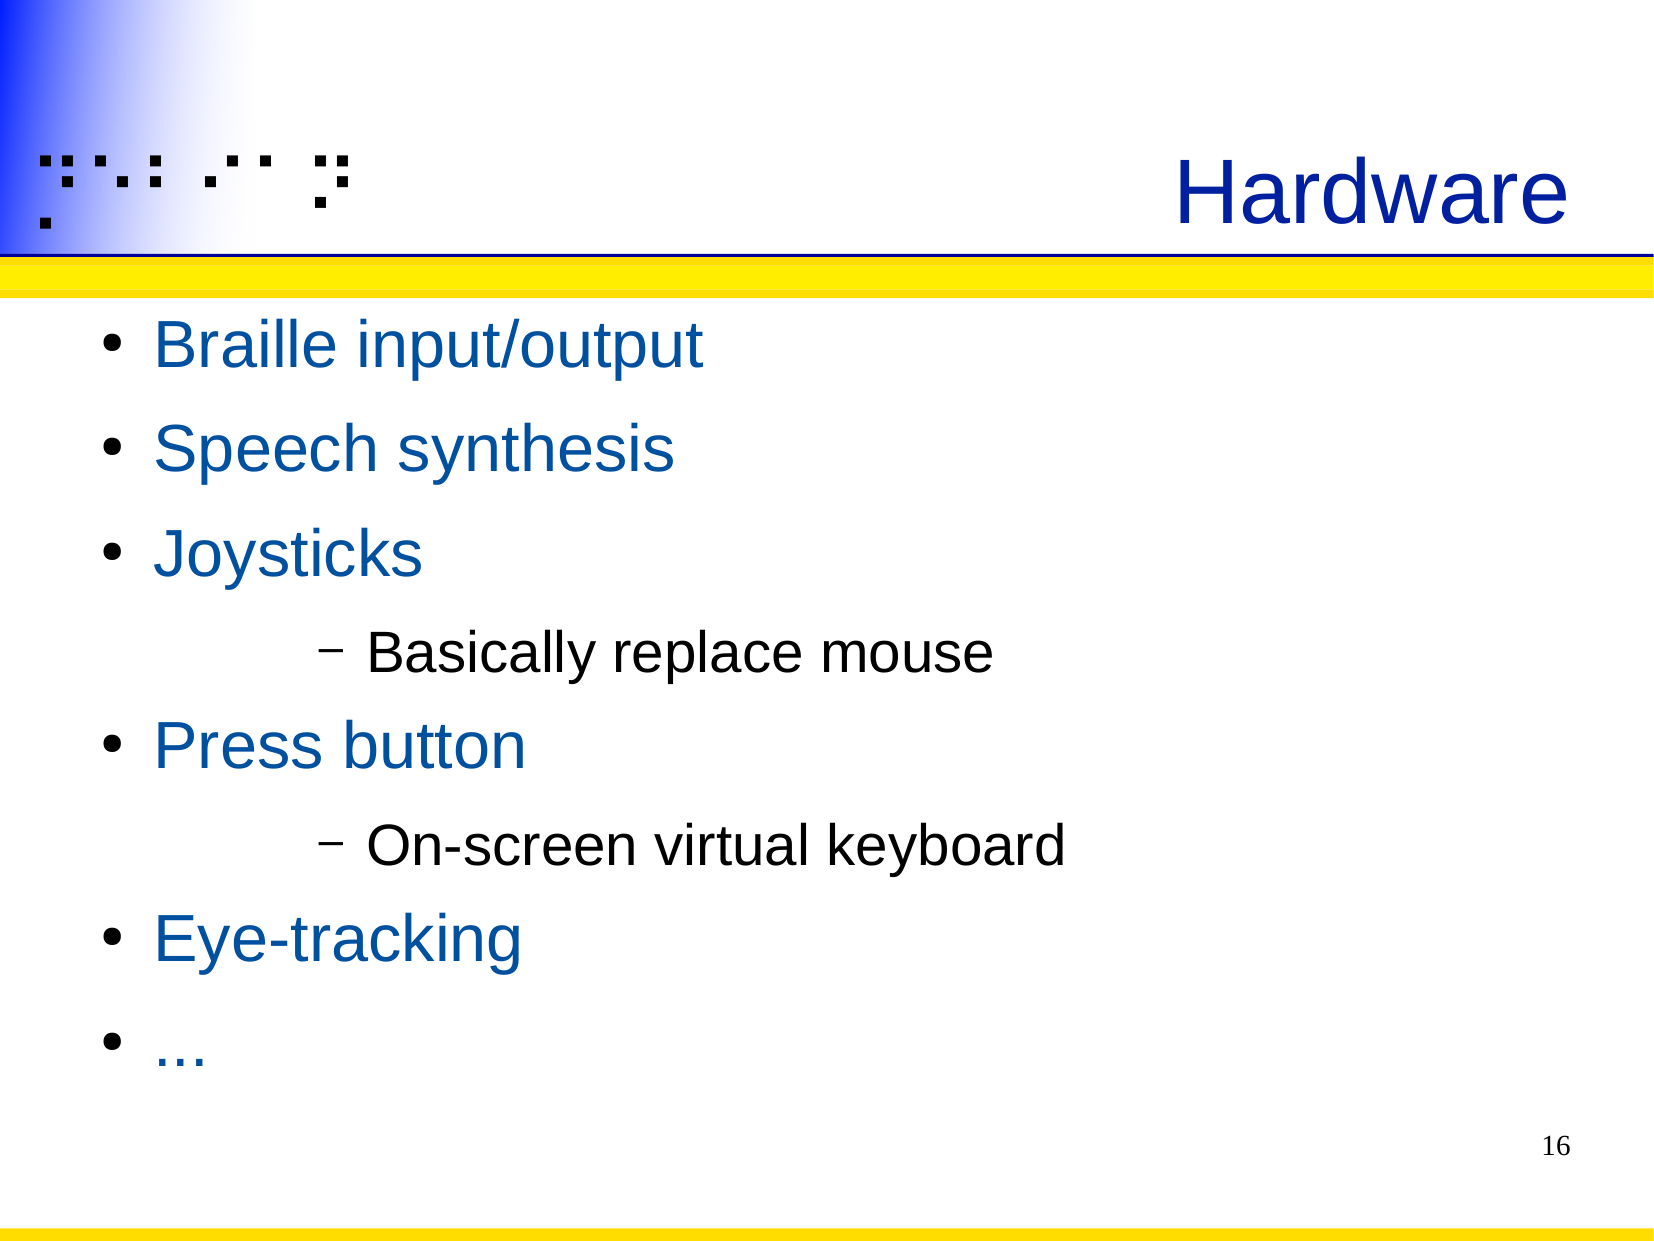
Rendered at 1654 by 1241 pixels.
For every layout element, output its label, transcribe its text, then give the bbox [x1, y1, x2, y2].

list Braille input/output Speech synthesis Joysticks Basically replace mouse Press button On-screen virtual keyboard Eye-tracking ... [82, 307, 1571, 1126]
title Hardware [372, 126, 1571, 257]
